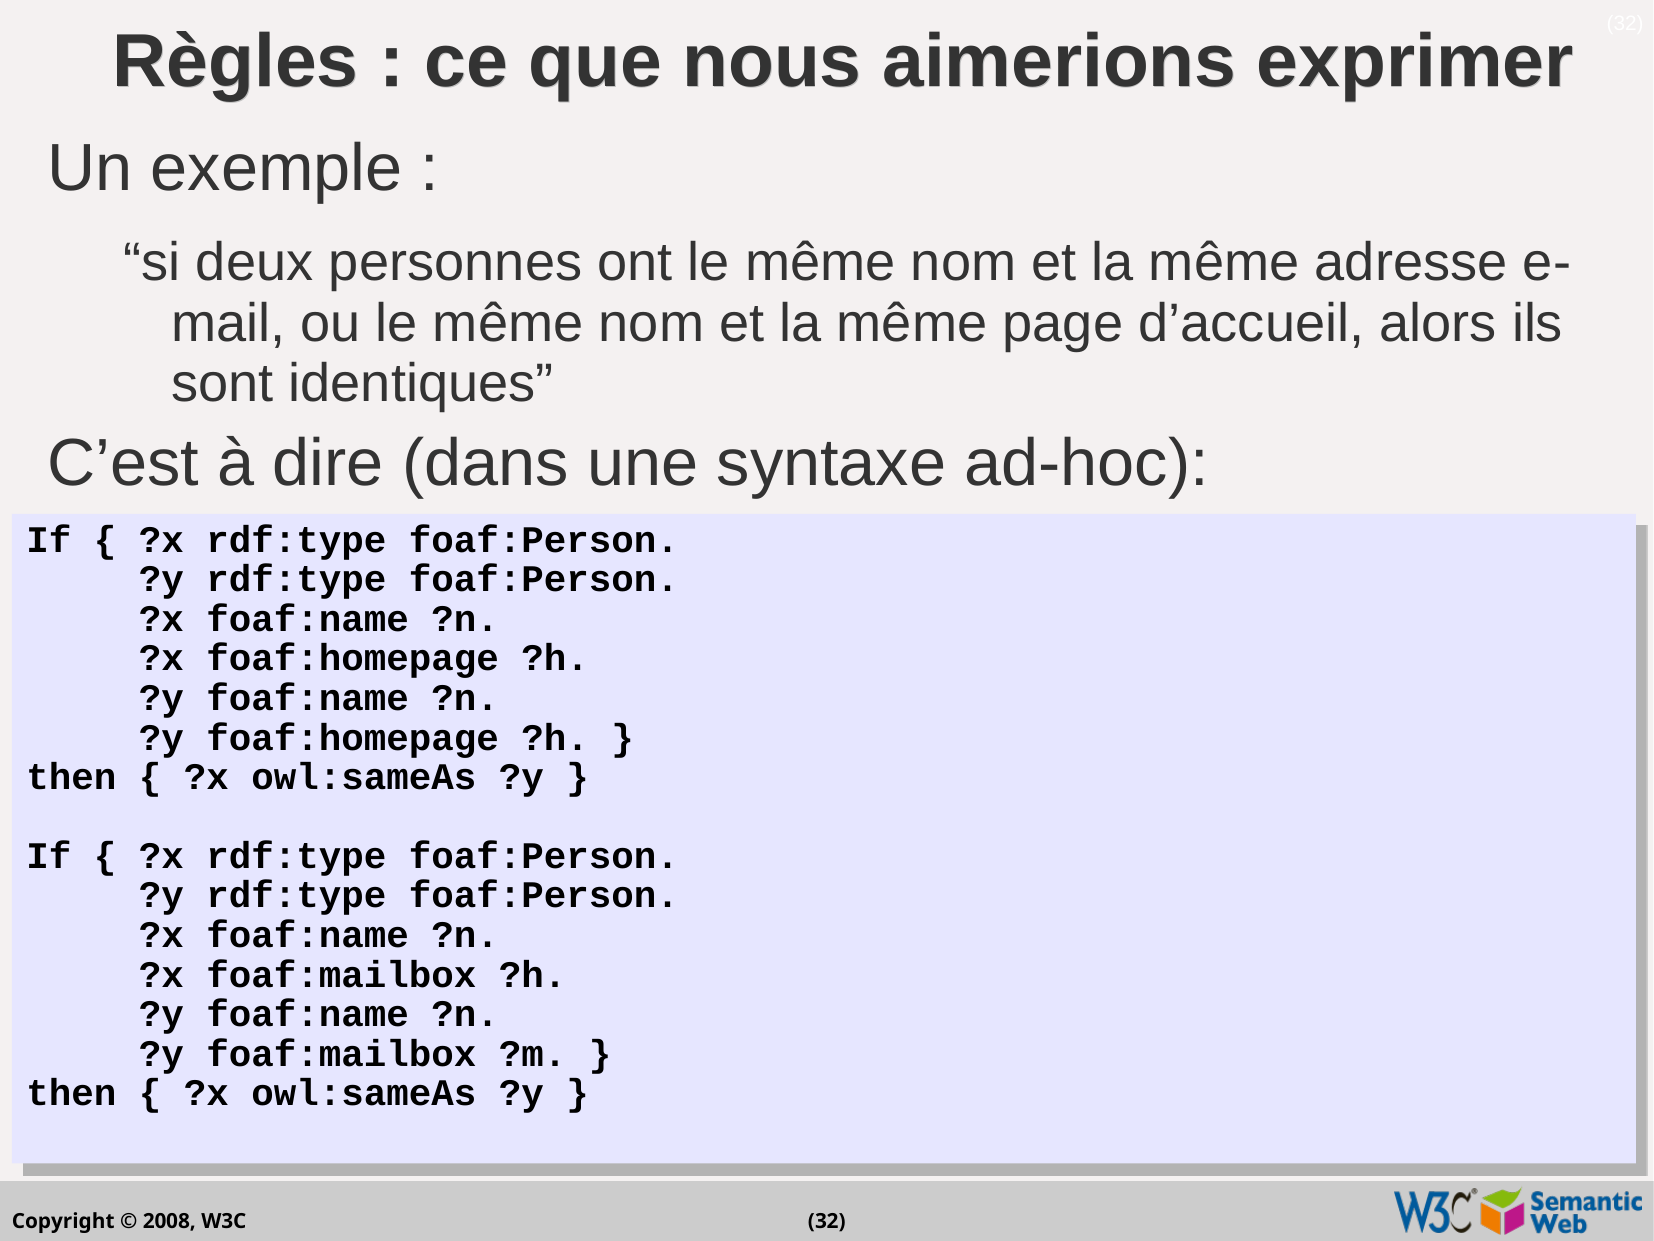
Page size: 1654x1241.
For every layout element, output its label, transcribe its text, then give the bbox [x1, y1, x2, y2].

title Règles : ce que nous aimerions exprimer [93, 0, 1595, 119]
picture [1394, 1185, 1642, 1235]
list Un exemple : “si deux personnes ont le même nom et la même adresse e-mail, ou le même nom et la même page d’accueil, alors ils sont identiques” C’est à dire (dans une syntaxe ad-hoc): [29, 129, 1624, 500]
text_box If { ?x rdf:type foaf:Person. ?y rdf:type foaf:Person. ?x foaf:name ?n. ?x foaf:homepage ?h. ?y foaf:name ?n. ?y foaf:homepage ?h. } then { ?x owl:sameAs ?y } If { ?x rdf:type foaf:Person. ?y rdf:type foaf:Person. ?x foaf:name ?n. ?x foaf:mailbox ?h. ?y foaf:name ?n. ?y foaf:mailbox ?m. } then { ?x owl:sameAs ?y } [11, 513, 1636, 1164]
